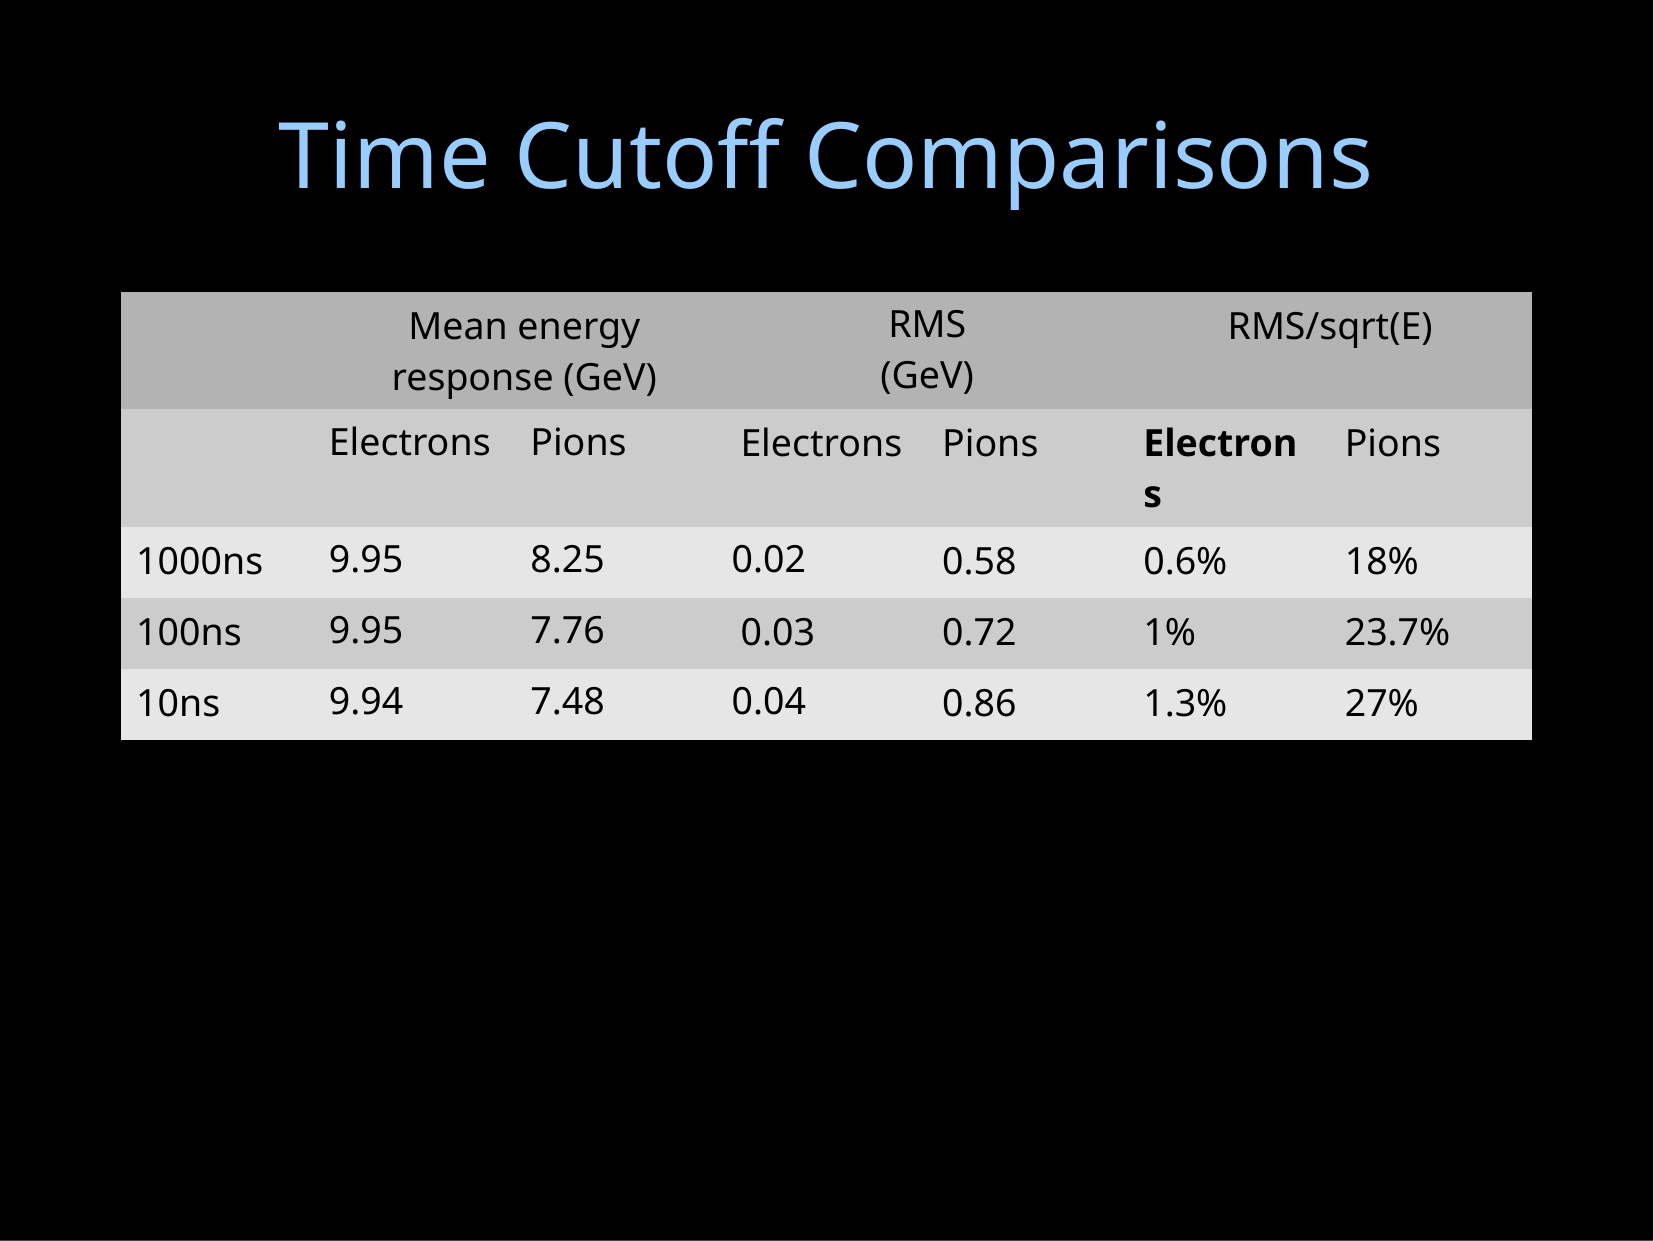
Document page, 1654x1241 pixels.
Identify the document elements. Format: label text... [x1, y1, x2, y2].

table_cell 1% [1129, 598, 1330, 669]
table_cell Pions [927, 409, 1129, 527]
table_cell 18% [1330, 527, 1532, 598]
table_cell 9.95 [323, 598, 524, 669]
table_cell 0.6% [1129, 527, 1330, 598]
table_header RMS (GeV) [726, 292, 1129, 409]
table_cell 0.04 [726, 669, 927, 740]
table_cell 0.72 [927, 598, 1129, 669]
table_cell 10ns [121, 669, 323, 740]
table_cell 0.02 [726, 527, 927, 598]
table_cell 100ns [121, 598, 323, 669]
table_cell Electrons [1129, 409, 1330, 527]
table_cell 1000ns [121, 527, 323, 598]
table_cell Electrons [726, 409, 927, 527]
table_cell 7.76 [524, 598, 726, 669]
title Time Cutoff Comparisons [82, 49, 1571, 257]
table_cell Pions [524, 409, 726, 527]
table_header RMS/sqrt(E) [1129, 292, 1532, 409]
table_cell 0.86 [927, 669, 1129, 740]
table_cell 23.7% [1330, 598, 1532, 669]
table_cell 9.95 [323, 527, 524, 598]
table_cell 9.94 [323, 669, 524, 740]
table_cell 27% [1330, 669, 1532, 740]
table_cell Pions [1330, 409, 1532, 527]
table_cell 1.3% [1129, 669, 1330, 740]
table_cell 0.58 [927, 527, 1129, 598]
table_header Mean energy response (GeV) [323, 292, 726, 409]
table_cell 7.48 [524, 669, 726, 740]
table_cell [121, 409, 323, 527]
table_cell 0.03 [726, 598, 927, 669]
table_cell 8.25 [524, 527, 726, 598]
table_header [121, 292, 323, 409]
table_cell Electrons [323, 409, 524, 527]
